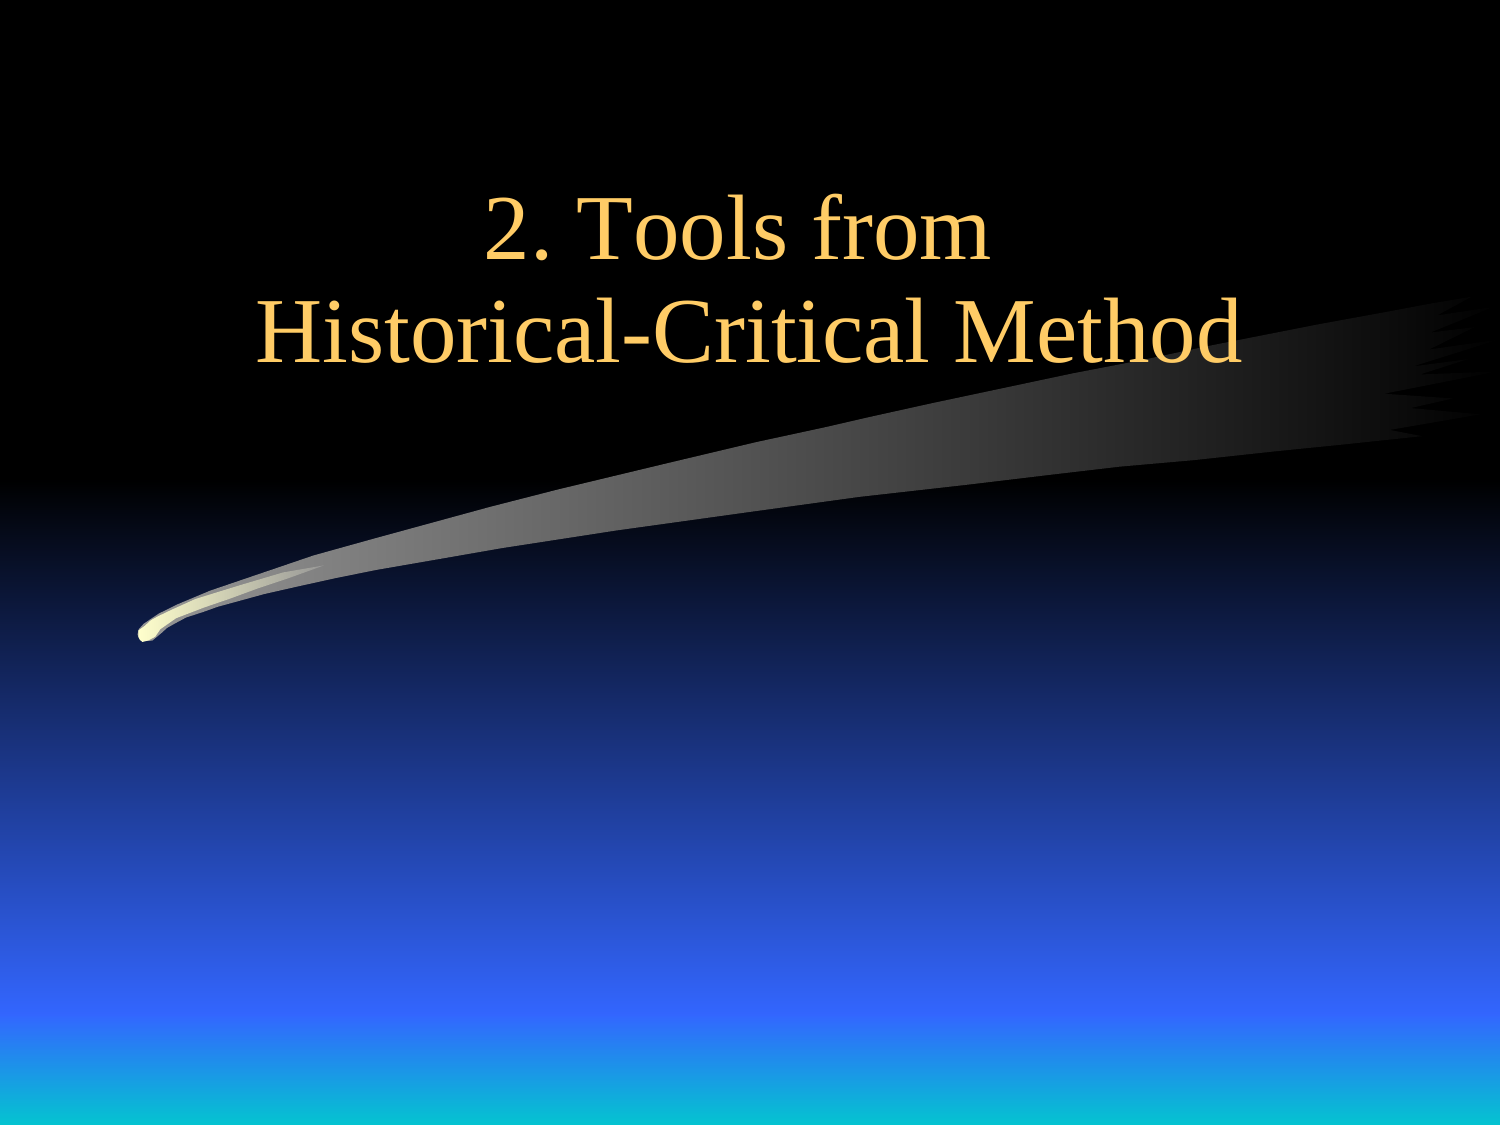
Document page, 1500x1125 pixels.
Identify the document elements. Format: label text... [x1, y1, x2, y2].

title 2. Tools from Historical-Critical Method [112, 176, 1388, 383]
